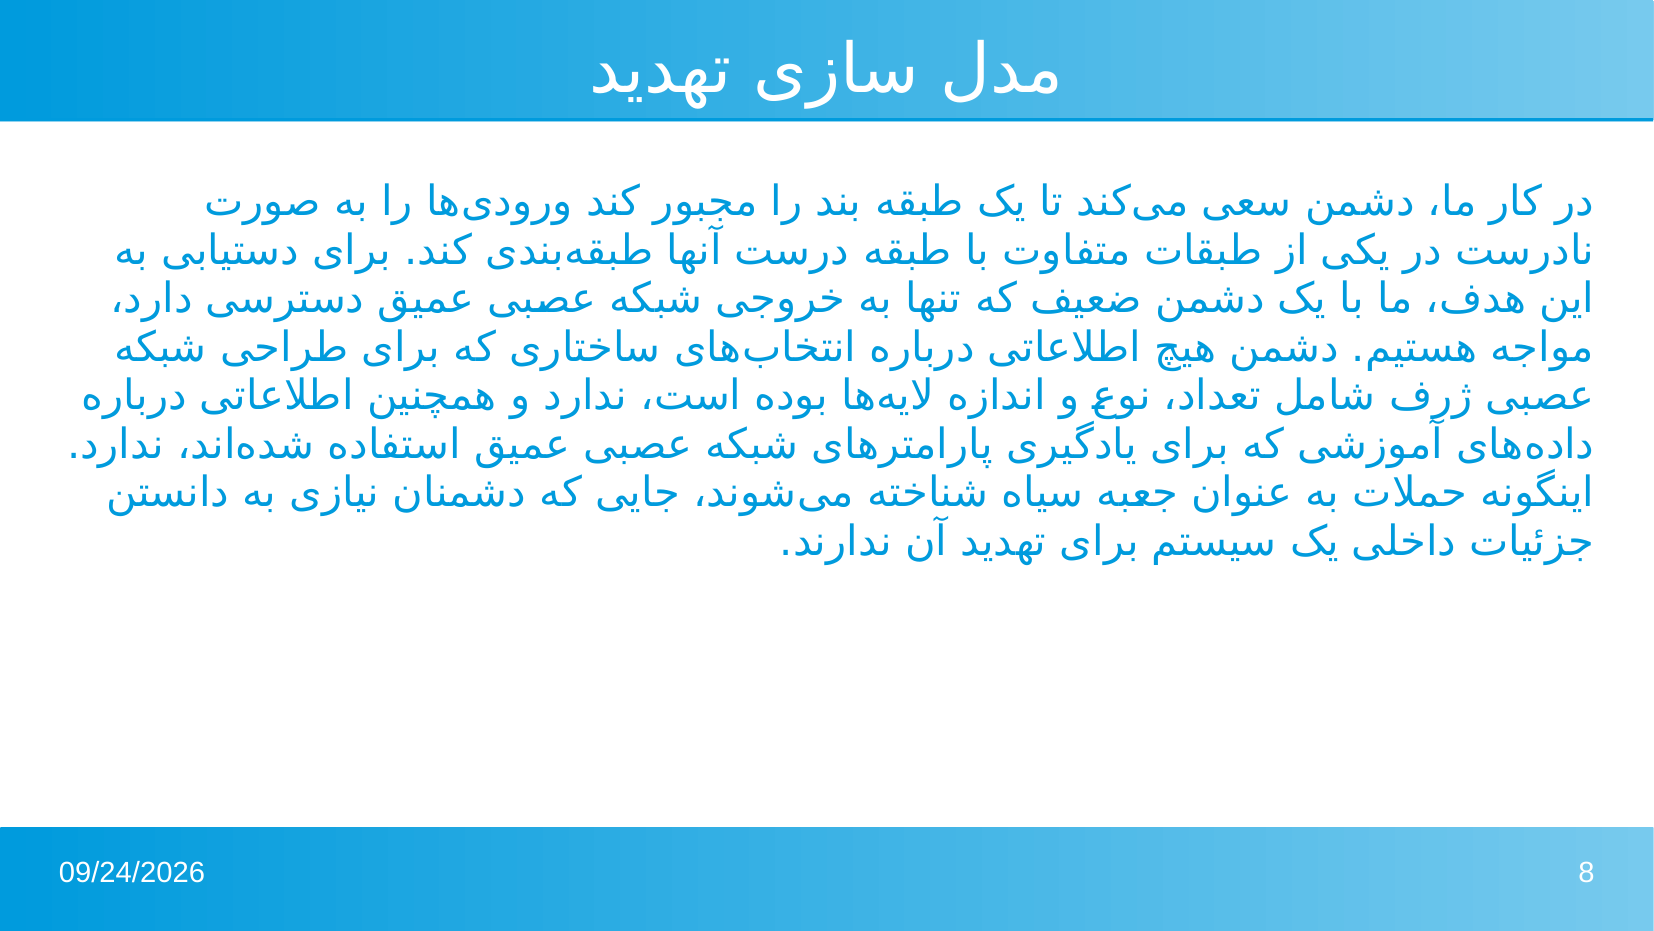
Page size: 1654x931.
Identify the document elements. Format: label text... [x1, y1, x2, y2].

title مدل سازی تهدید [59, 29, 1595, 108]
list در کار ما، دشمن سعی می‌کند تا یک طبقه بند را مجبور کند ورودی‌ها را به صورت نادرست در یکی از طبقات متفاوت با طبقه درست آنها طبقه‌بندی کند. برای دستیابی به این هدف، ما با یک دشمن ضعیف که تنها به خروجی شبکه عصبی عمیق دسترسی دارد، مواجه هستیم. دشمن هیچ اطلاعاتی درباره انتخاب‌های ساختاری که برای طراحی شبکه عصبی ژرف شامل تعداد، نوع و اندازه لایه‌ها بوده است، ندارد و همچنین اطلاعاتی درباره داده‌های آموزشی که برای یادگیری پارامترهای شبکه عصبی عمیق استفاده شده‌اند، ندارد. اینگونه حملات به عنوان جعبه سیاه شناخته می‌شوند، جایی که دشمنان نیازی به دانستن جزئیات داخلی یک سیستم برای تهدید آن ندارند. [59, 177, 1595, 768]
